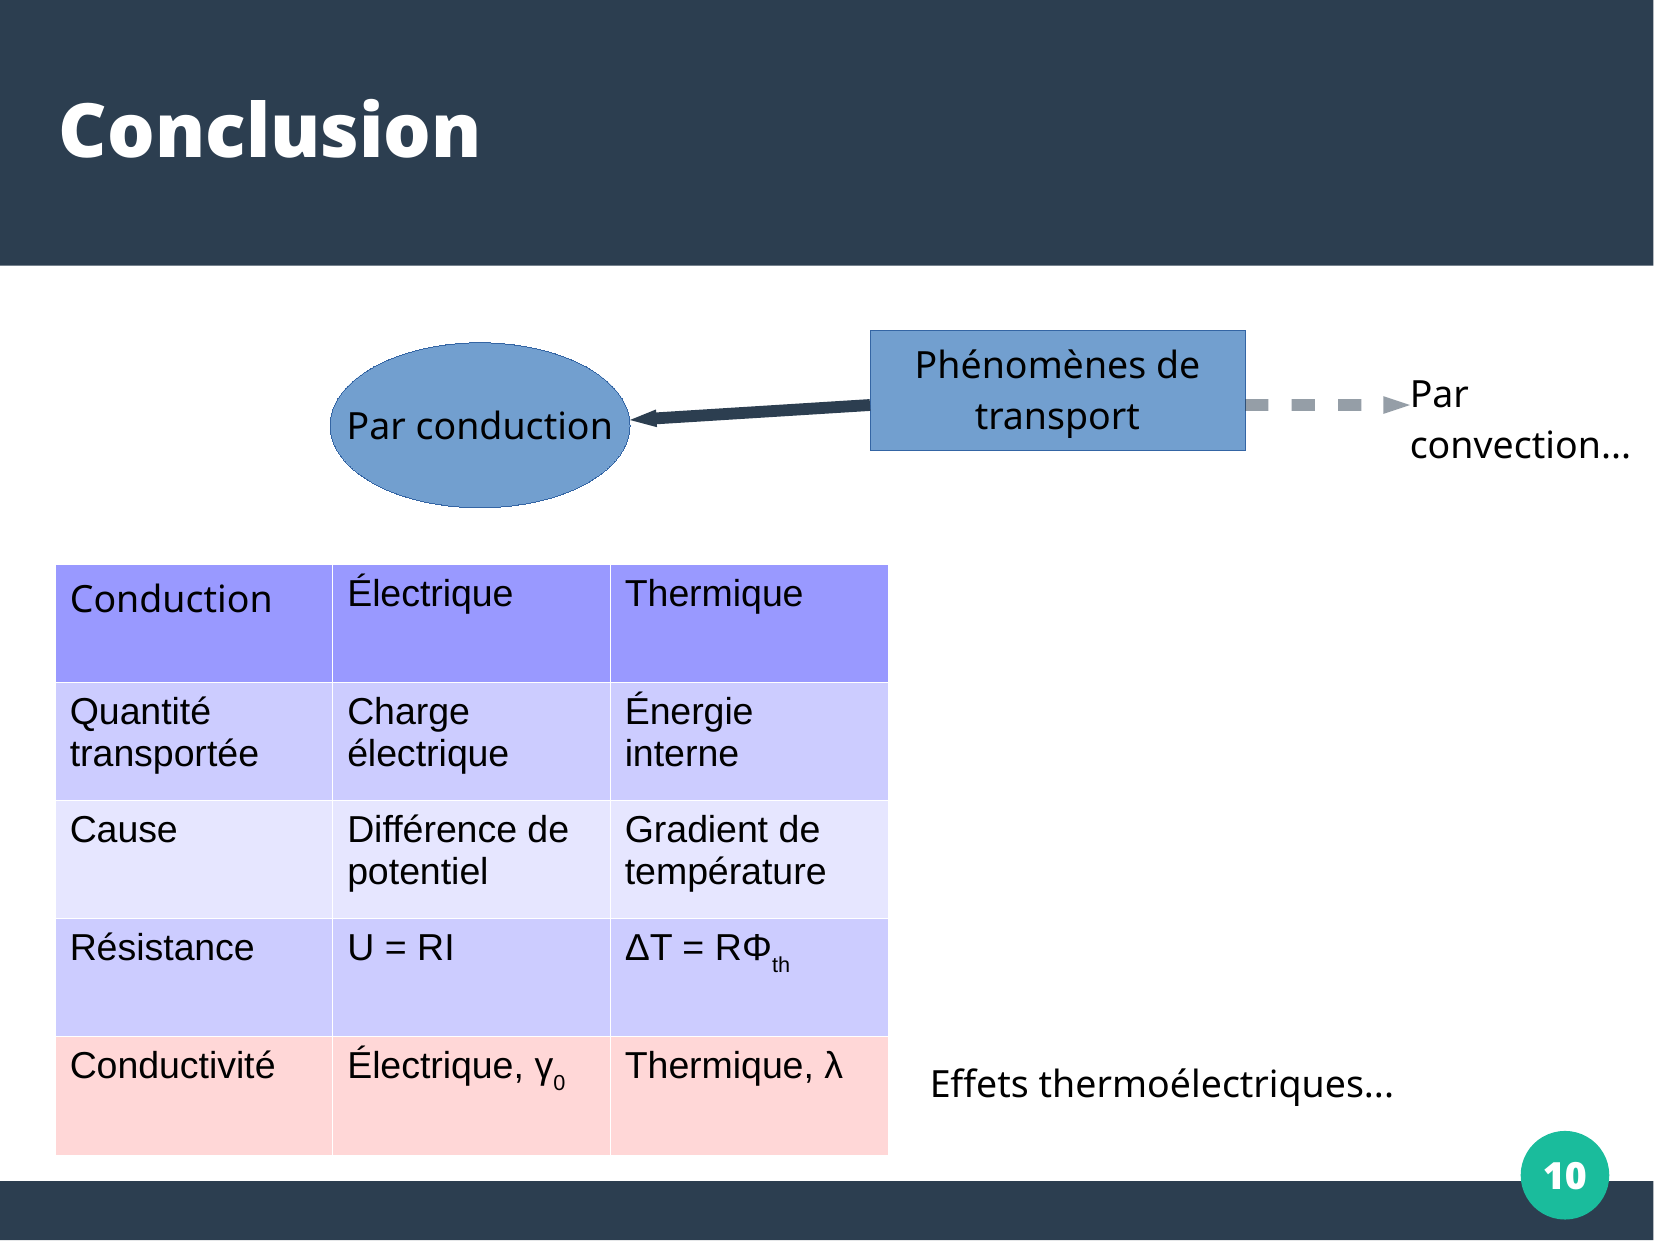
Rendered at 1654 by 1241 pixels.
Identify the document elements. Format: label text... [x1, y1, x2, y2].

text_box Effets thermoélectriques... [915, 1050, 1531, 1109]
table_header Thermique [611, 565, 888, 682]
table_cell Électrique, γ0 [333, 1037, 610, 1155]
table_cell Charge électrique [333, 683, 610, 800]
table_cell Quantité transportée [56, 683, 332, 800]
text_box Par conduction [330, 342, 631, 508]
table_cell Cause [56, 801, 332, 918]
table_cell Différence de potentiel [333, 801, 610, 918]
table_cell Énergie interne [611, 683, 888, 800]
table_cell Gradient de température [611, 801, 888, 918]
text_box Phénomènes de transport [870, 330, 1246, 451]
table_cell Conductivité [56, 1037, 332, 1155]
table_cell Thermique, λ [611, 1037, 888, 1155]
title Conclusion [59, 49, 1595, 207]
text_box Par convection... [1395, 360, 1654, 506]
table_header Conduction [56, 565, 332, 682]
table_cell ΔT = RΦth [611, 919, 888, 1036]
table_header Électrique [333, 565, 610, 682]
table_cell U = RI [333, 919, 610, 1036]
table_cell Résistance [56, 919, 332, 1036]
